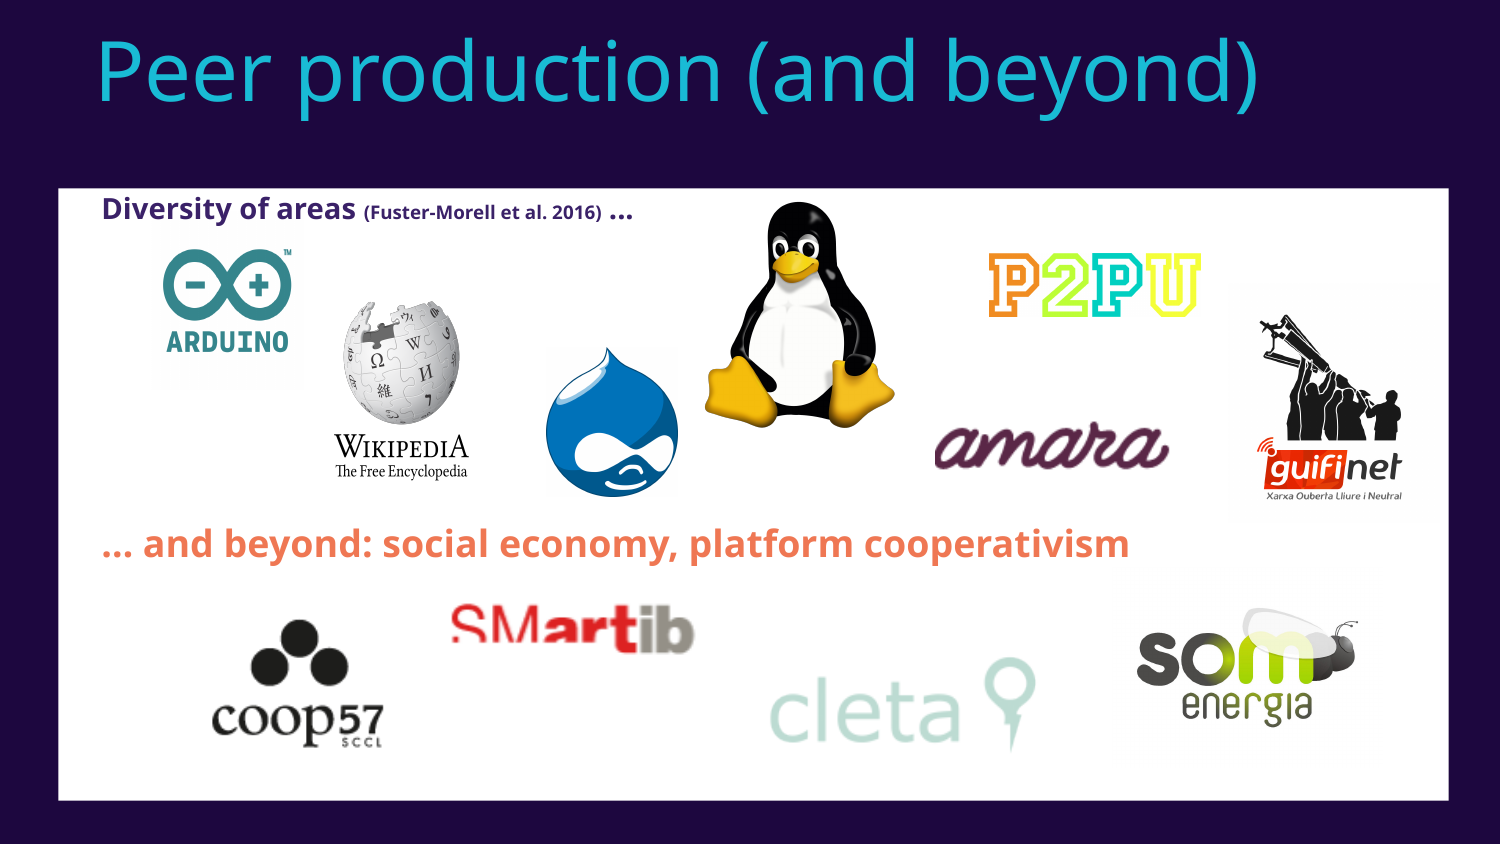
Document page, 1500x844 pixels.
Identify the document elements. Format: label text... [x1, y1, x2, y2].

picture [764, 645, 1045, 768]
picture [1228, 283, 1440, 523]
picture [208, 617, 388, 751]
picture [692, 187, 905, 438]
title Peer production (and beyond) [79, 27, 1428, 134]
title … and beyond: social economy, platform cooperativism [86, 473, 1229, 580]
picture [151, 240, 304, 390]
picture [437, 579, 715, 686]
text_box [58, 188, 1449, 801]
picture [935, 414, 1174, 487]
picture [1112, 567, 1383, 768]
picture [989, 253, 1201, 317]
picture [325, 281, 478, 487]
list Diversity of areas (Fuster-Morell et al. 2016) ... [86, 175, 755, 240]
picture [546, 347, 678, 497]
